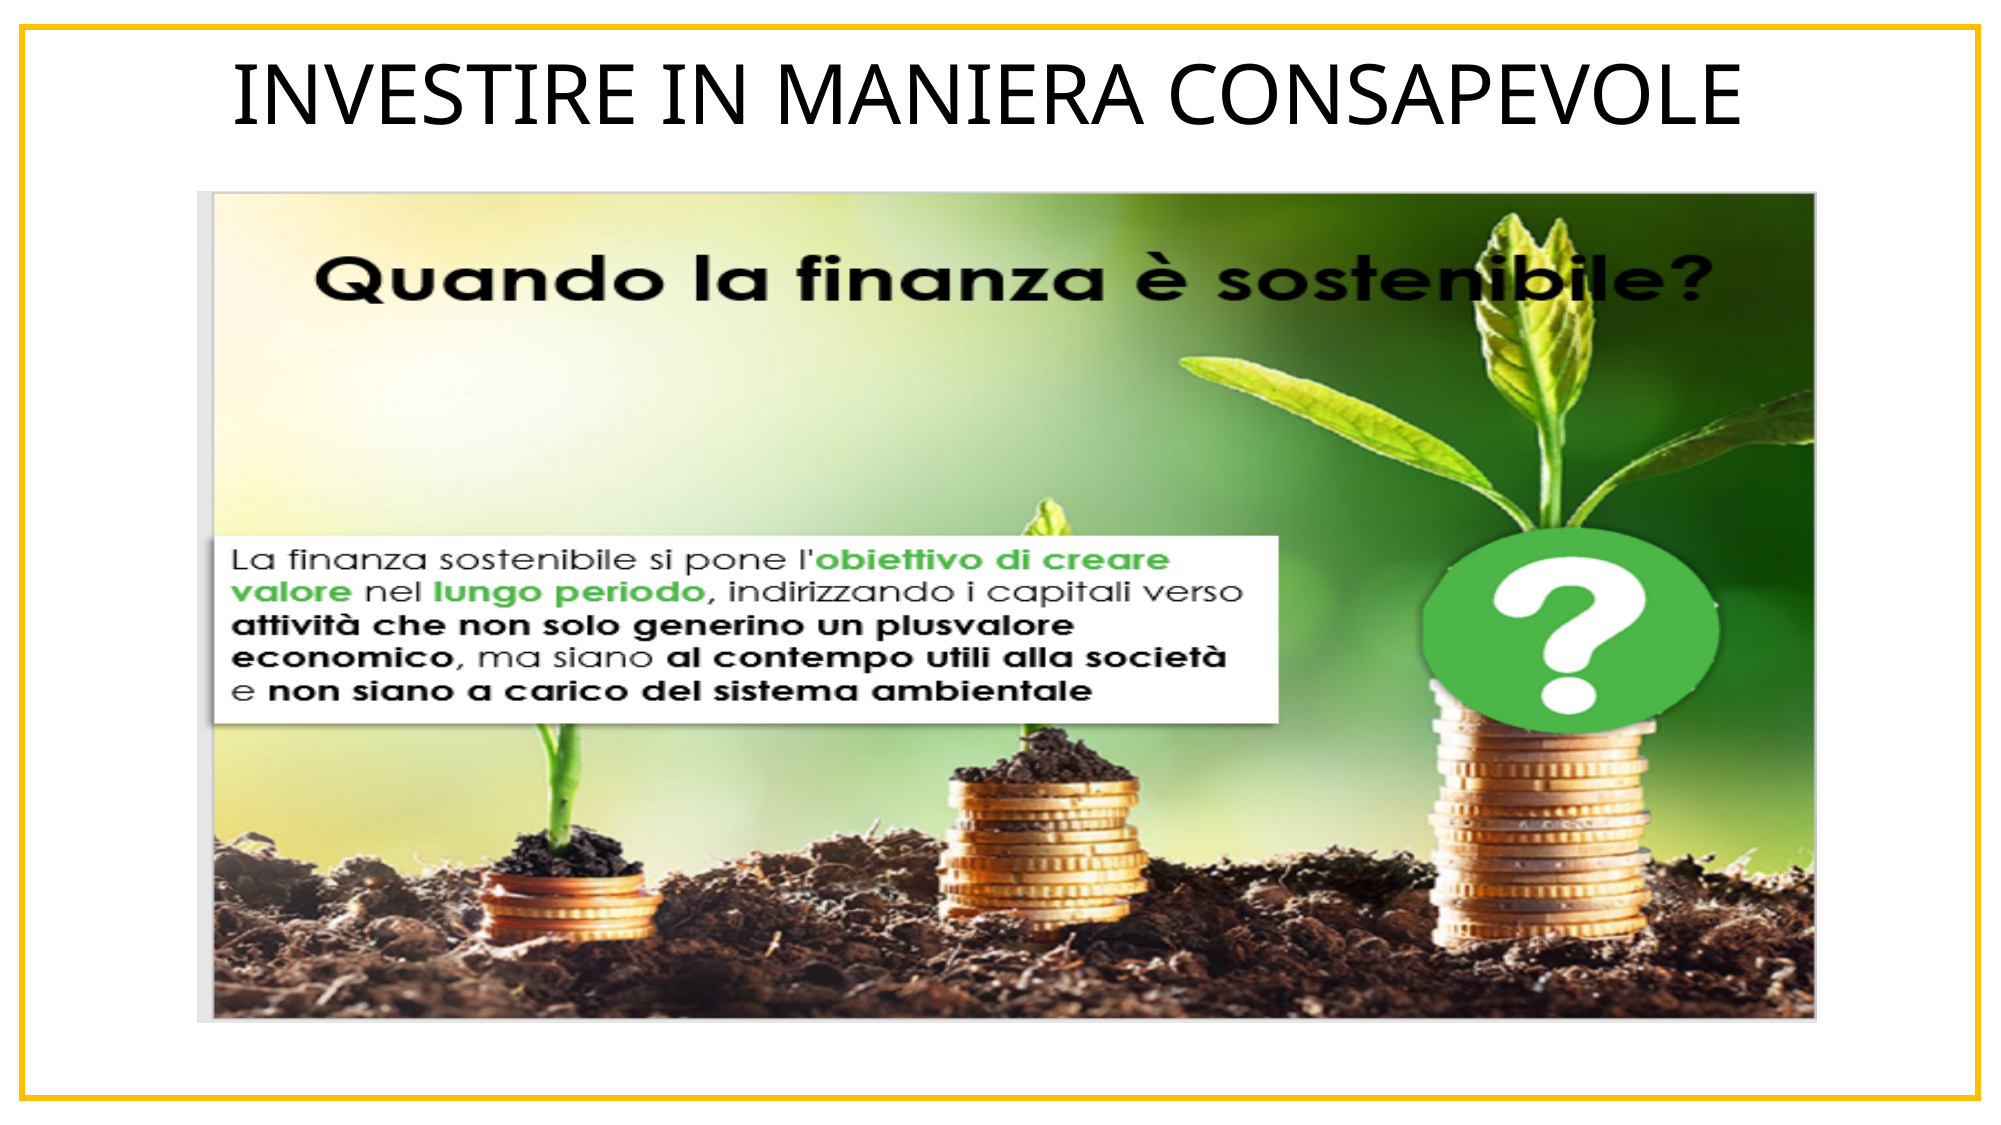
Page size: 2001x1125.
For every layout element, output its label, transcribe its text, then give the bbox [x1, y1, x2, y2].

picture [197, 191, 1817, 1023]
text_box INVESTIRE IN MANIERA CONSAPEVOLE [21, 26, 1978, 1099]
